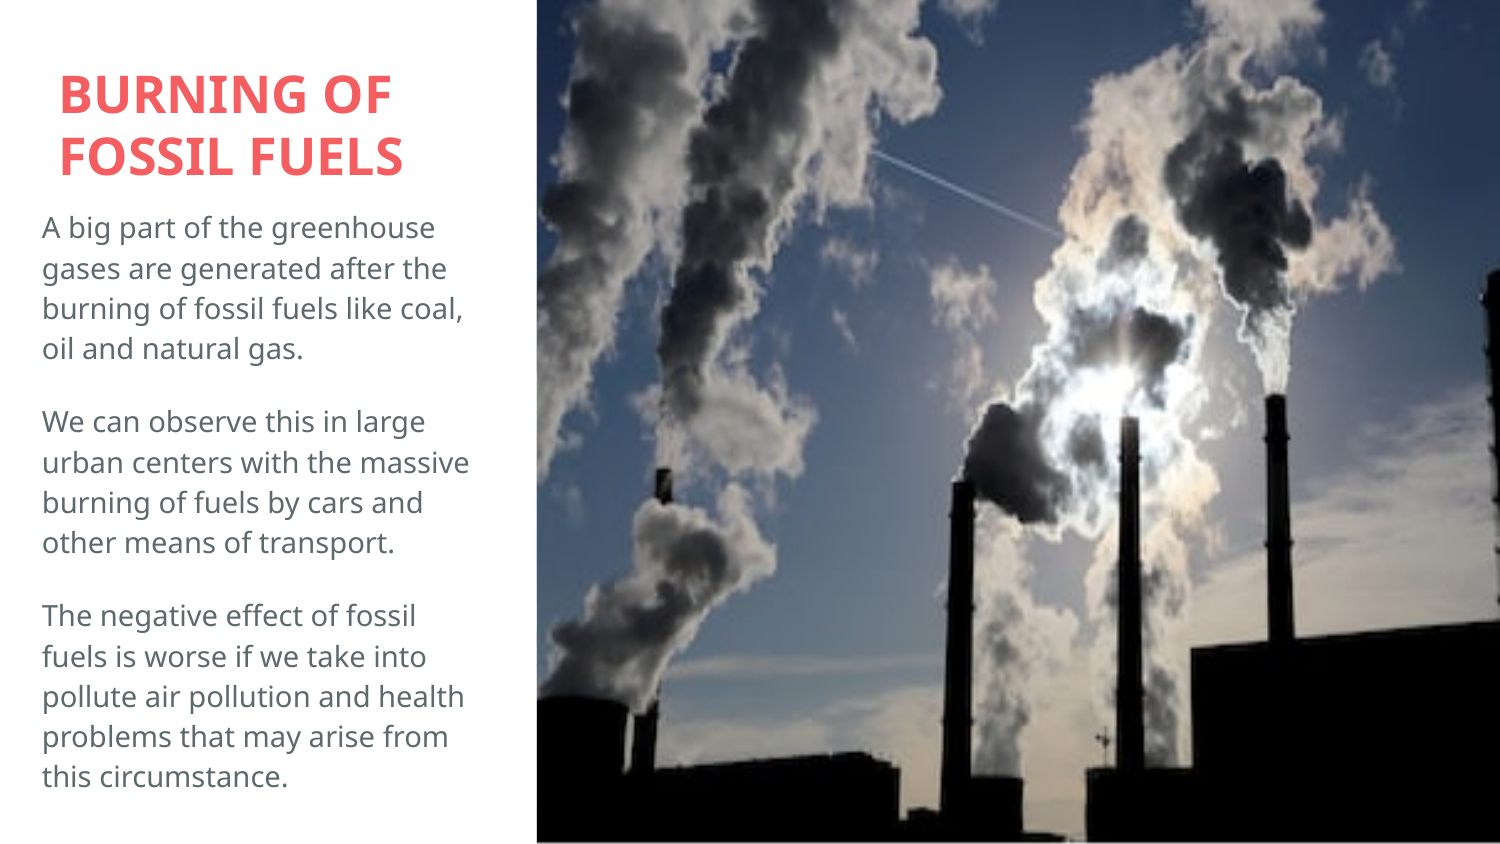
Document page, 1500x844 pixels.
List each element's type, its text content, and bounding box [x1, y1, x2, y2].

title BURNING OF FOSSIL FUELS [43, 21, 504, 202]
picture [536, 0, 1500, 844]
list A big part of the greenhouse gases are generated after the burning of fossil fuels like coal, oil and natural gas. We can observe this in large urban centers with the massive burning of fuels by cars and other means of transport. The negative effect of fossil fuels is worse if we take into pollute air pollution and health problems that may arise from this circumstance. [26, 189, 488, 802]
